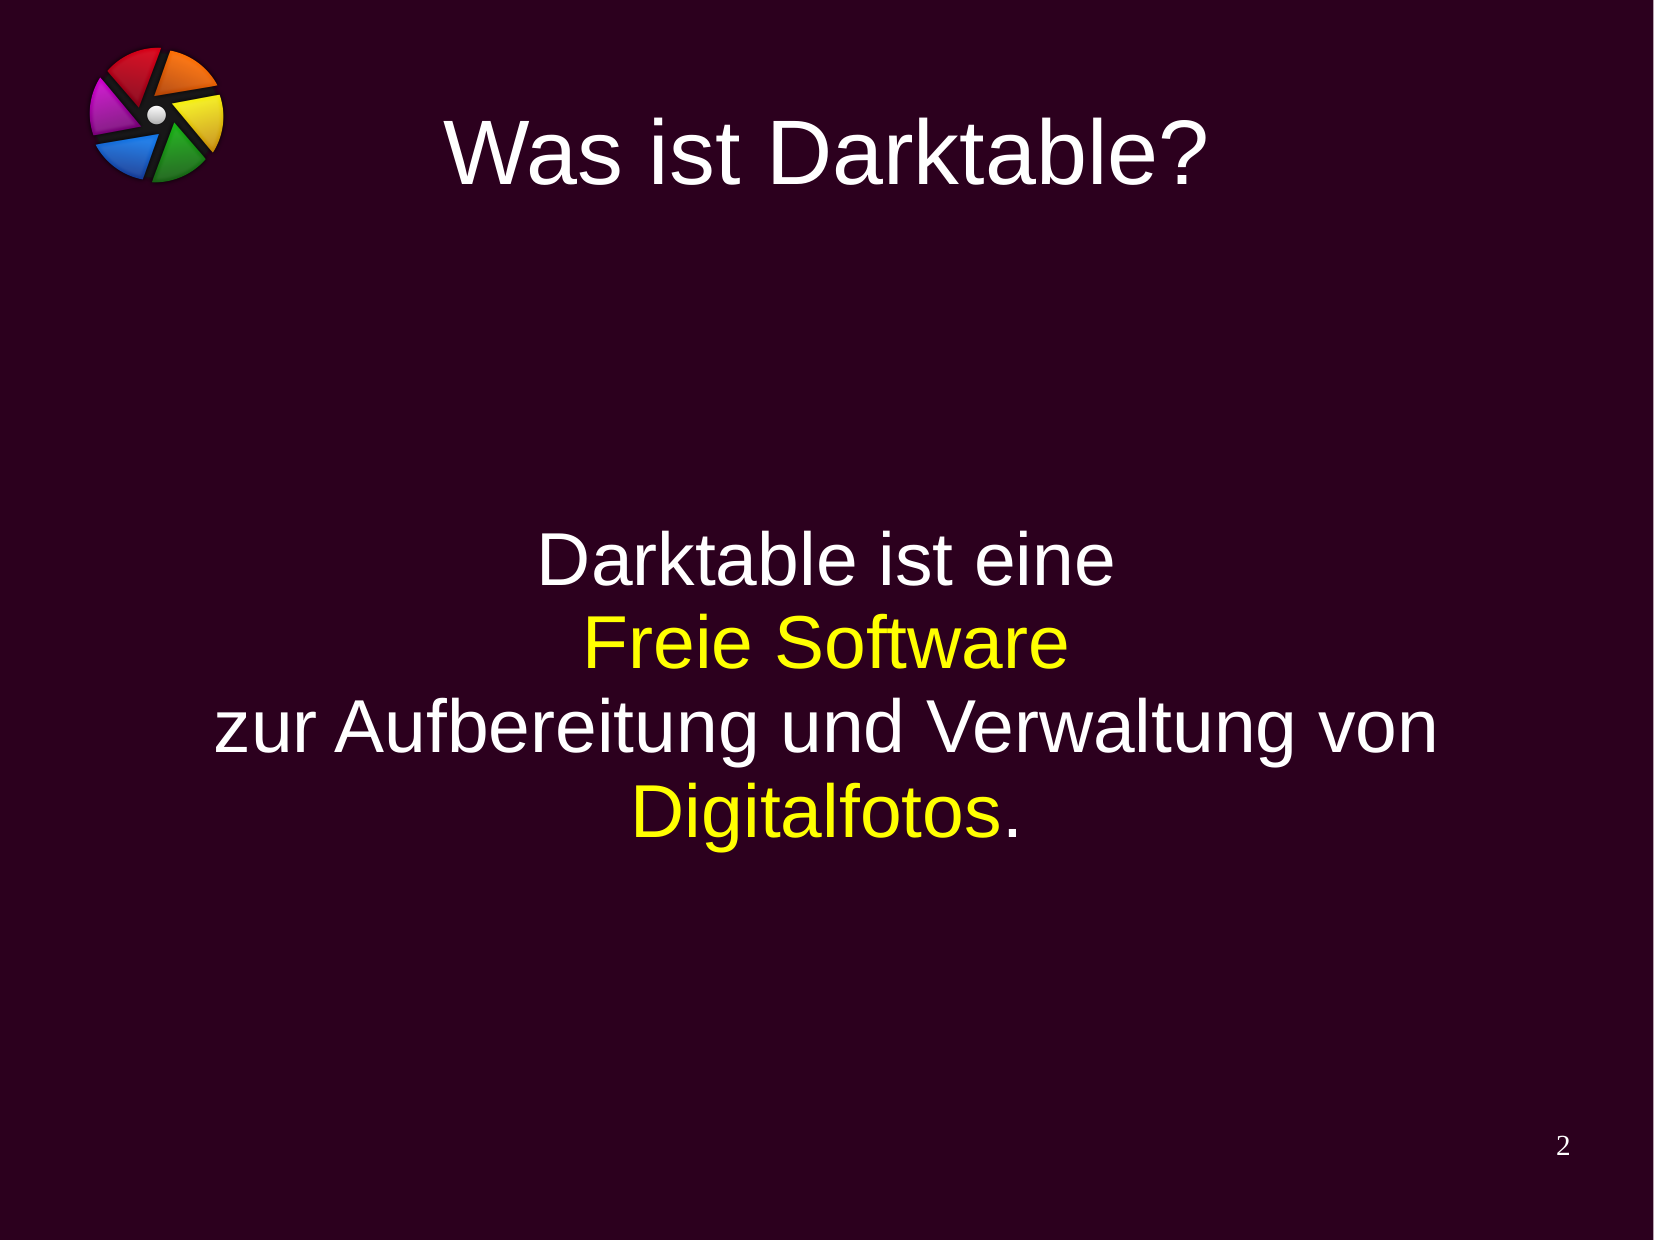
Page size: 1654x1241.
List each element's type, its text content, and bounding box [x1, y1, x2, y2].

title Was ist Darktable? [82, 49, 1571, 257]
list Darktable ist eine Freie Software zur Aufbereitung und Verwaltung von Digitalfotos. [82, 290, 1571, 1010]
picture [82, 41, 231, 189]
